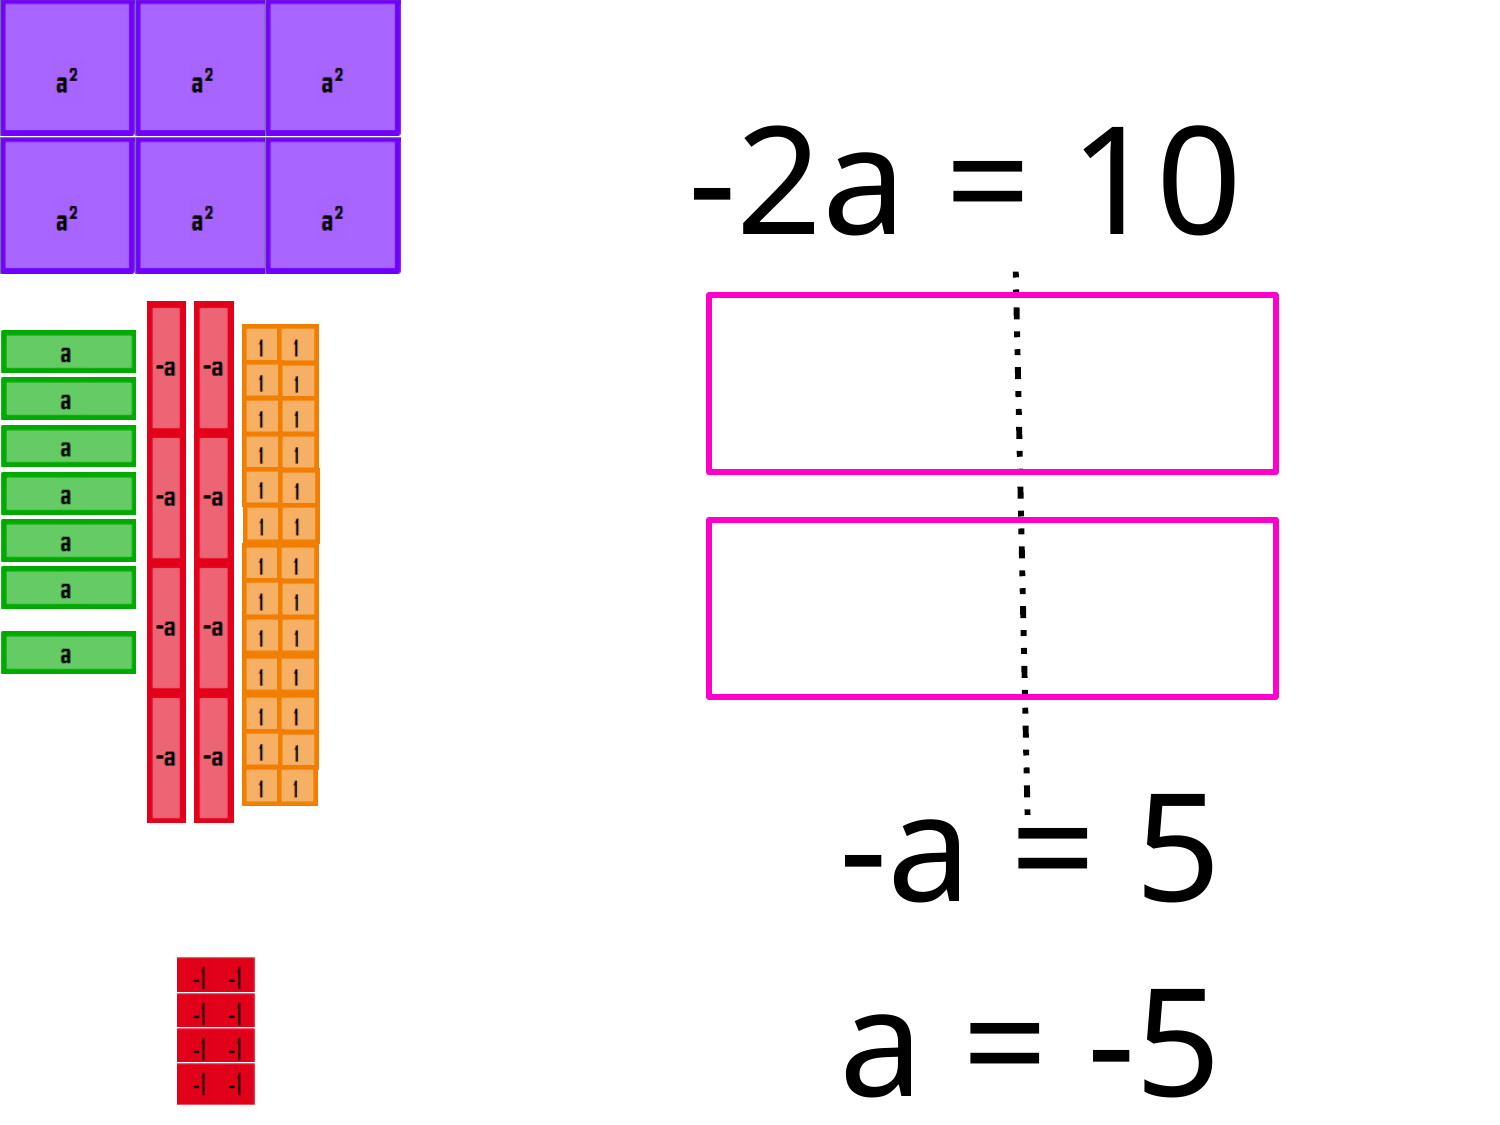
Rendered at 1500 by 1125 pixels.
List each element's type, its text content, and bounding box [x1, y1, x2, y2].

picture [242, 324, 320, 806]
picture [0, 0, 401, 136]
picture [0, 137, 401, 274]
picture [0, 425, 136, 468]
picture [0, 631, 136, 674]
text_box -a = 5 [824, 744, 1237, 938]
picture [0, 377, 136, 420]
picture [147, 301, 186, 823]
picture [0, 566, 136, 609]
picture [0, 330, 136, 373]
text_box a = -5 [824, 938, 1237, 1125]
text_box -2a = 10 [673, 76, 1257, 272]
picture [0, 519, 136, 562]
picture [194, 301, 234, 823]
picture [177, 956, 255, 1106]
picture [0, 472, 136, 515]
